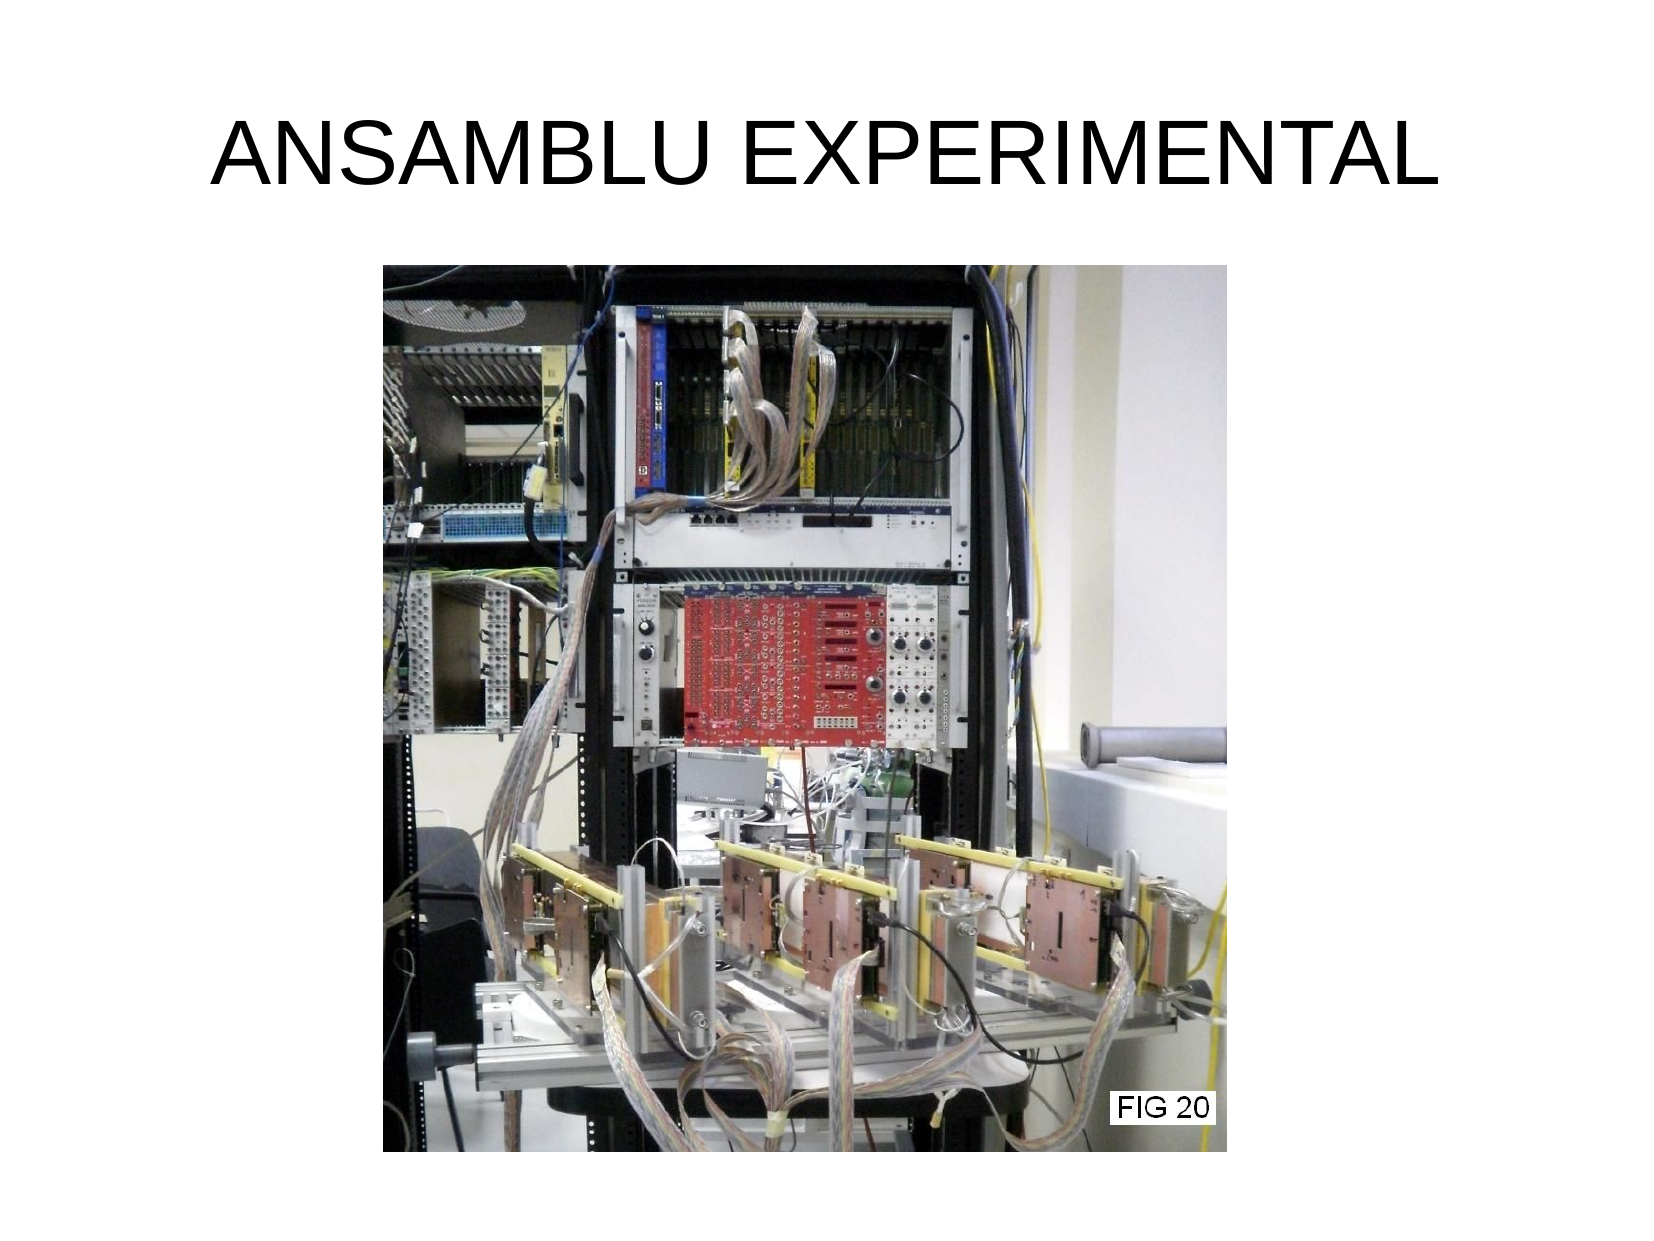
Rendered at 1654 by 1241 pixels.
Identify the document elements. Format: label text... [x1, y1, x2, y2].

title ANSAMBLU EXPERIMENTAL [82, 56, 1571, 250]
picture [383, 265, 1227, 1152]
